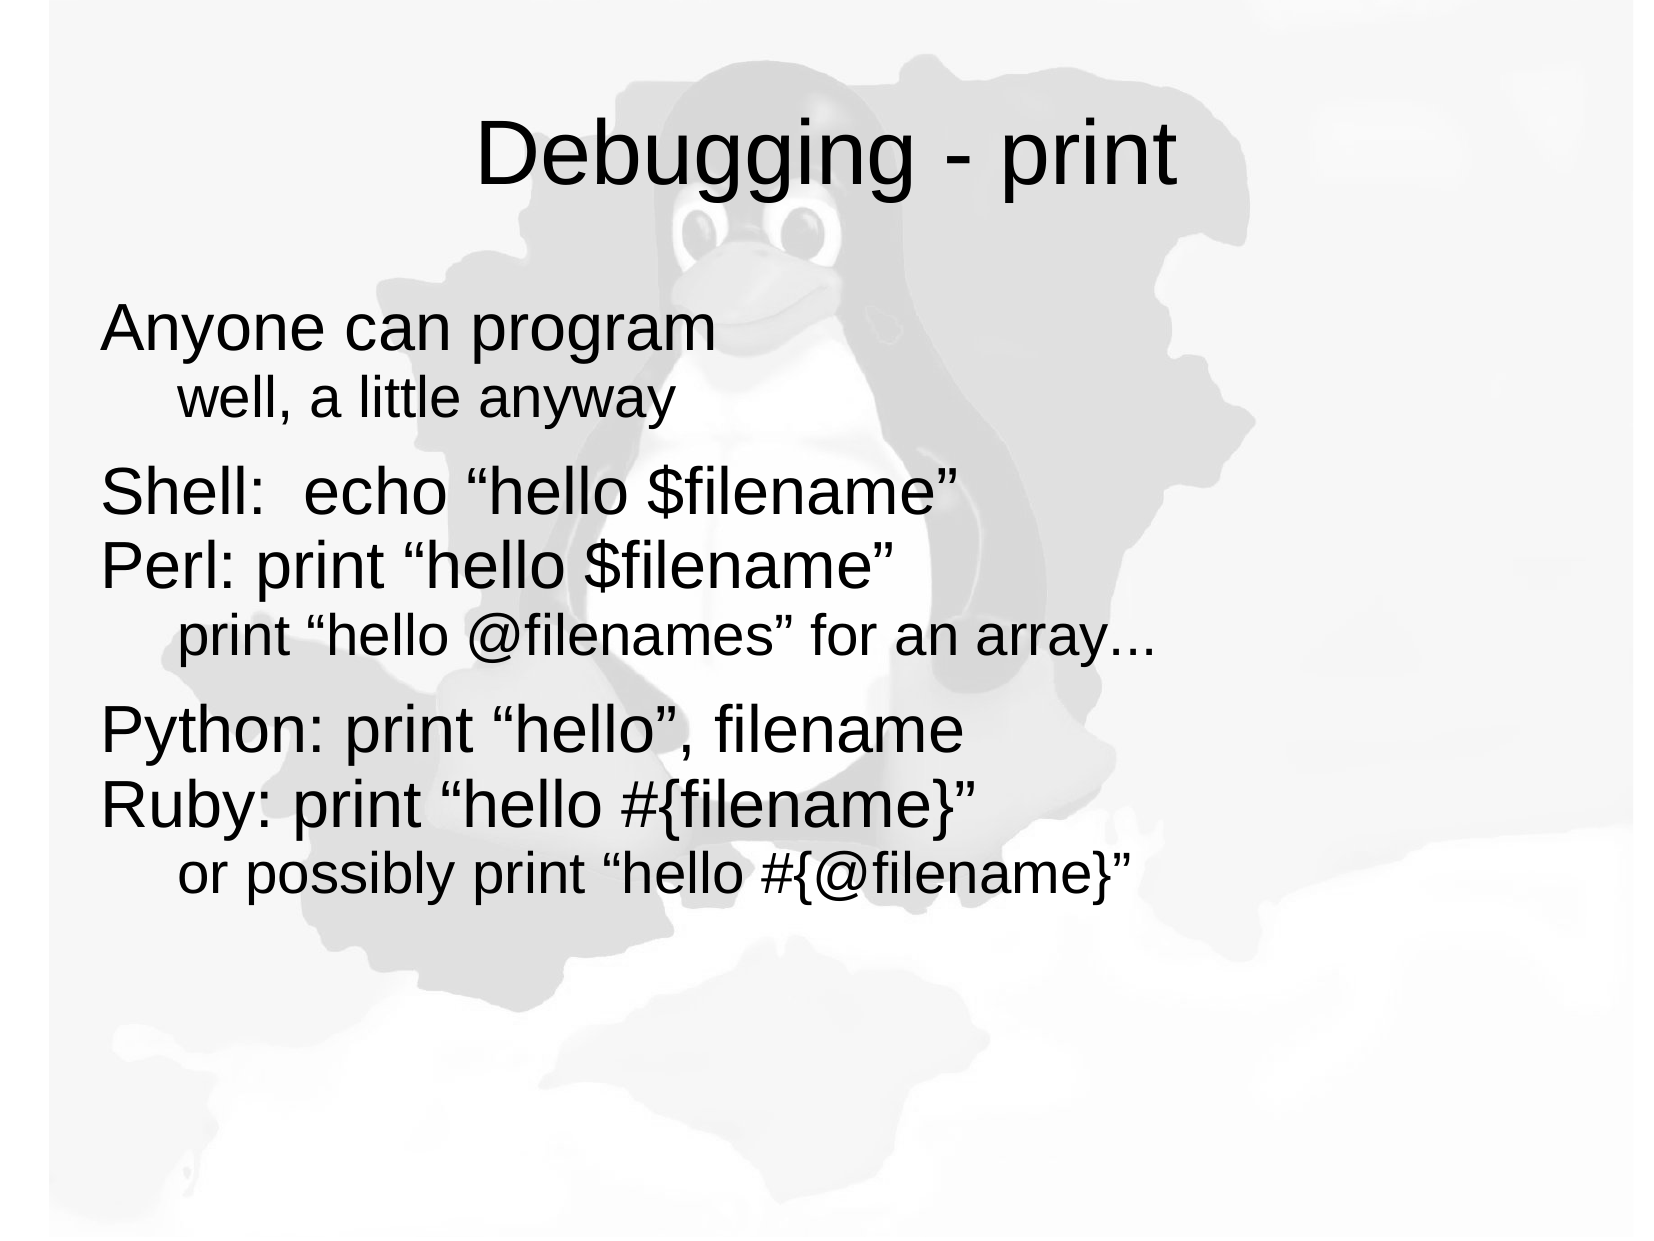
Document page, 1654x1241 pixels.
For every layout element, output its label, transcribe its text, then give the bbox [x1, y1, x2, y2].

list Anyone can program well, a little anyway Shell: echo “hello $filename” Perl: print “hello $filename” print “hello @filenames” for an array... Python: print “hello”, filename Ruby: print “hello #{filename}” or possibly print “hello #{@filename}” [82, 290, 1571, 1109]
picture [49, 0, 1634, 1237]
title Debugging - print [82, 49, 1571, 257]
